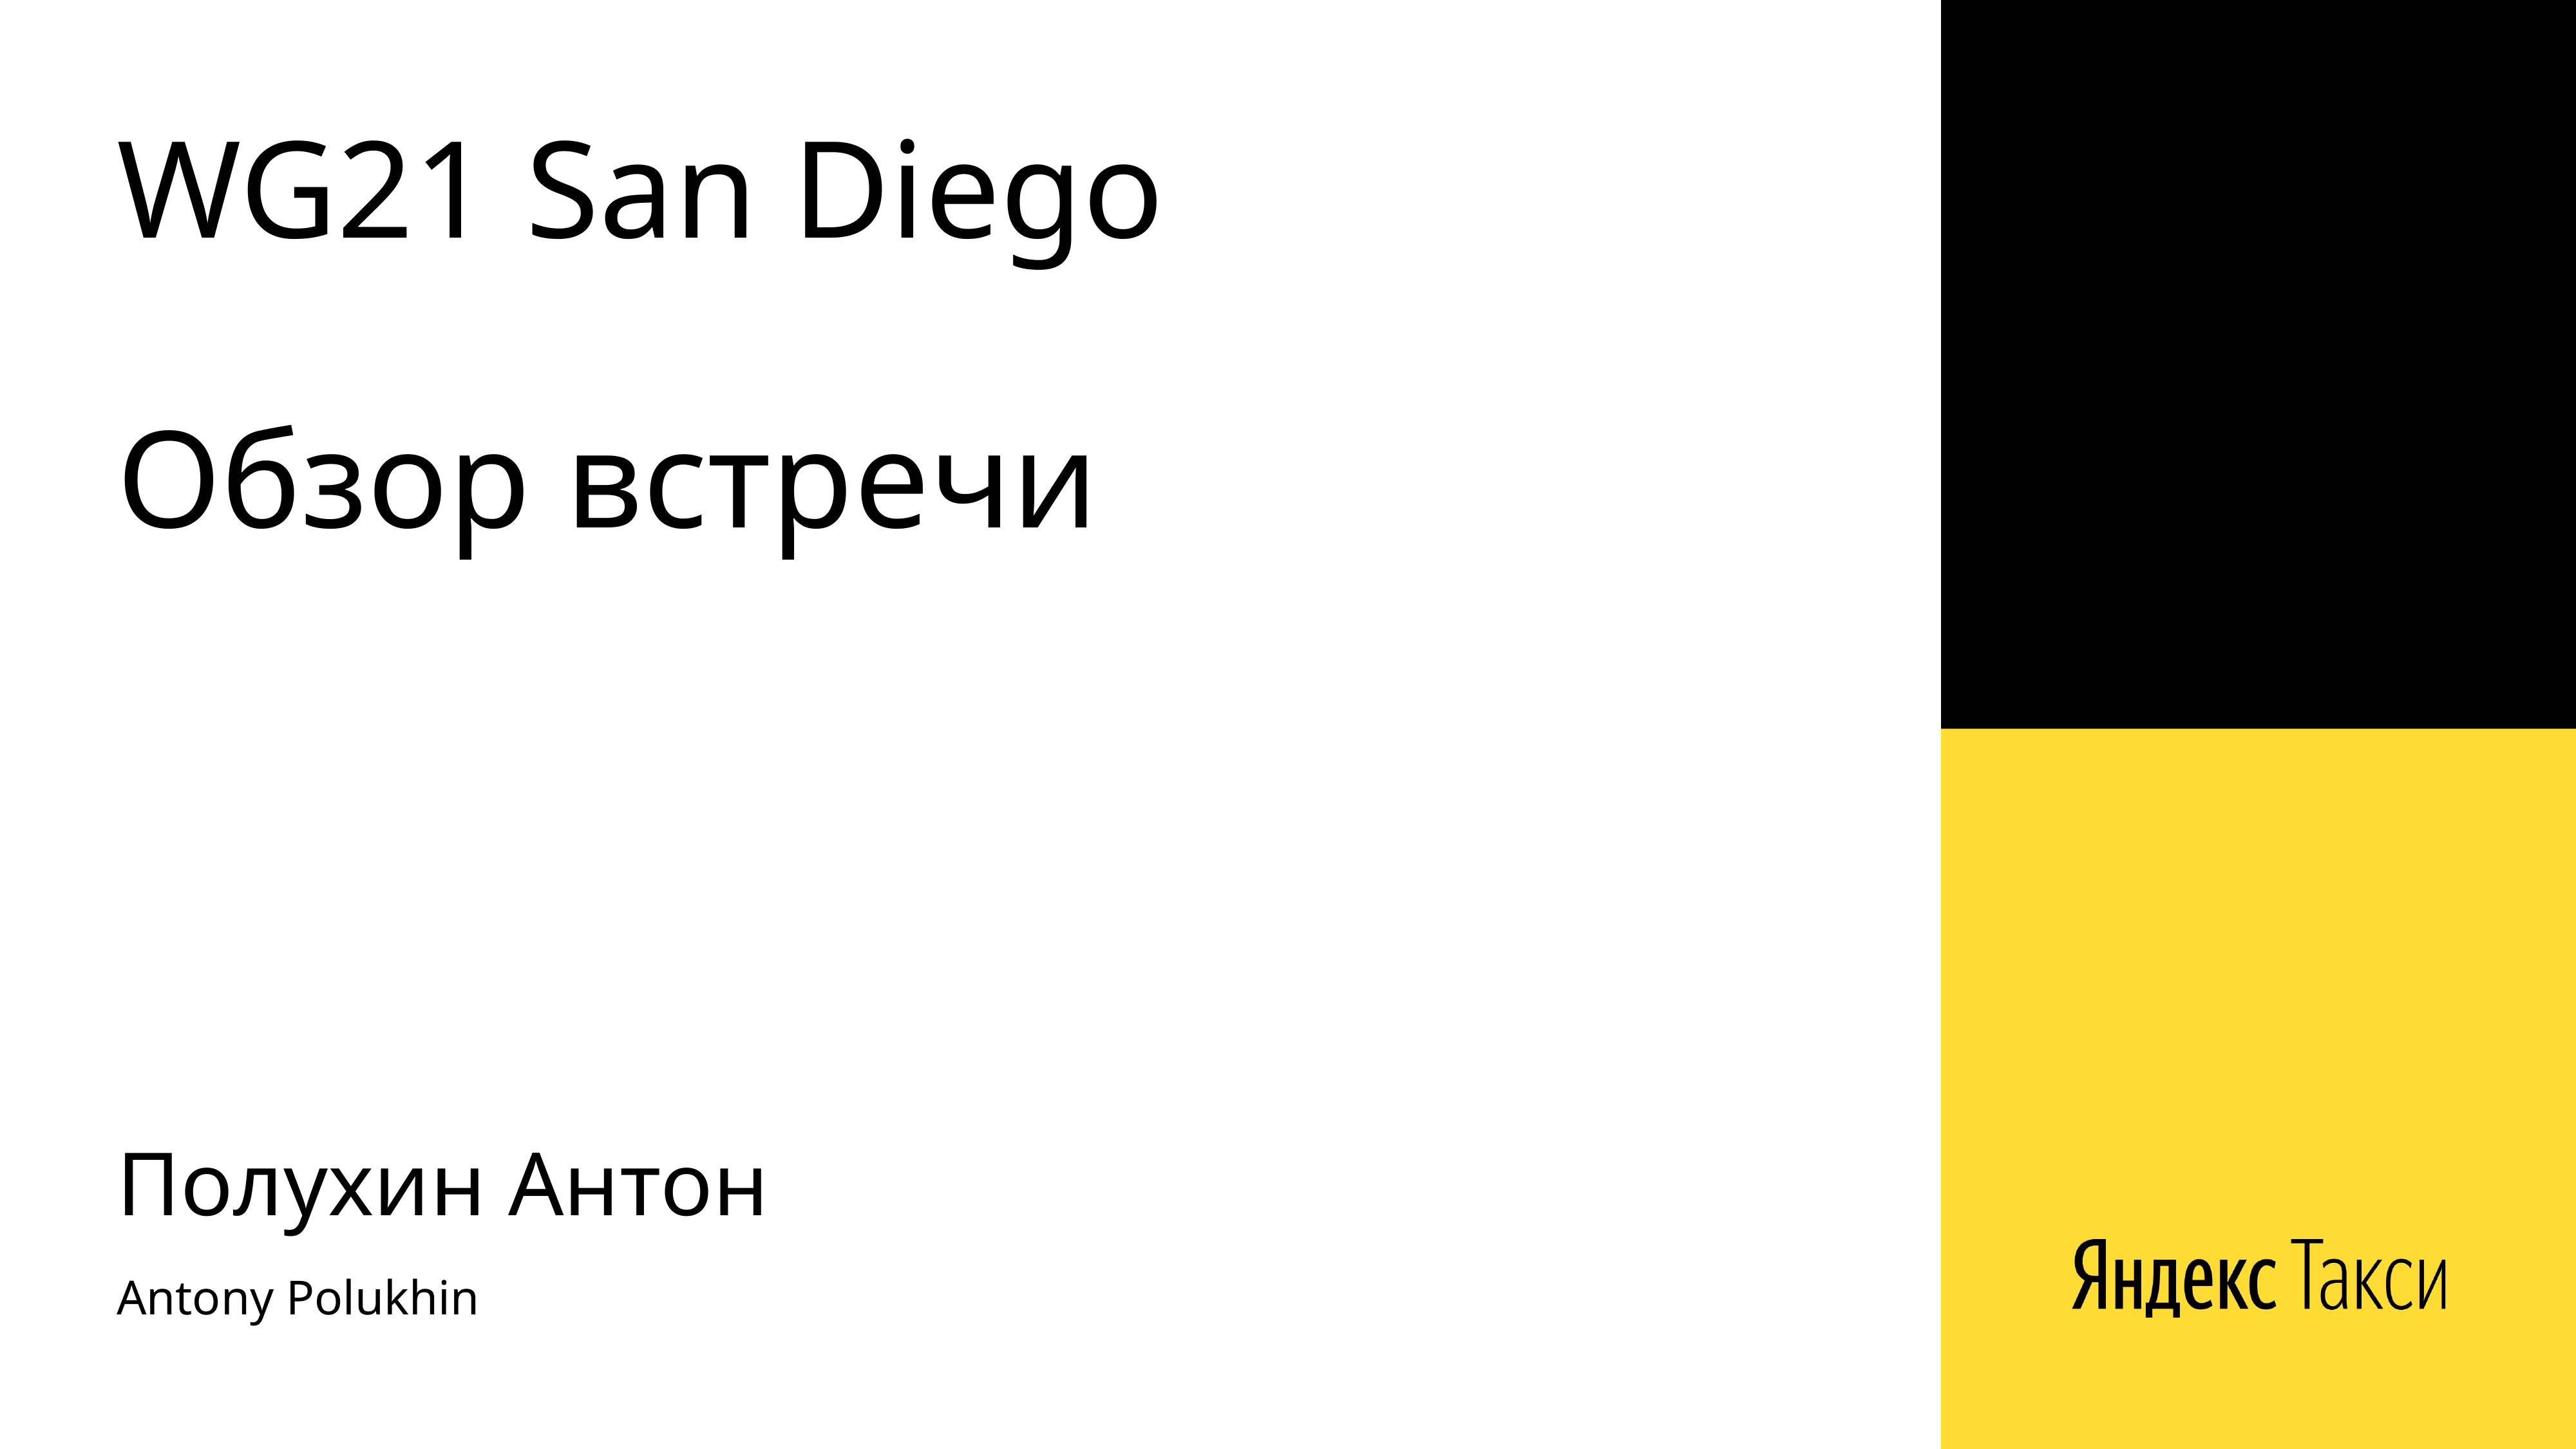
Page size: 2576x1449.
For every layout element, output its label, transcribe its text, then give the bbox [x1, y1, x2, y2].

title WG21 San Diego Обзор встречи [107, 117, 1824, 737]
list Antony Polukhin [107, 1263, 1814, 1343]
list Полухин Антон [107, 1073, 1814, 1238]
